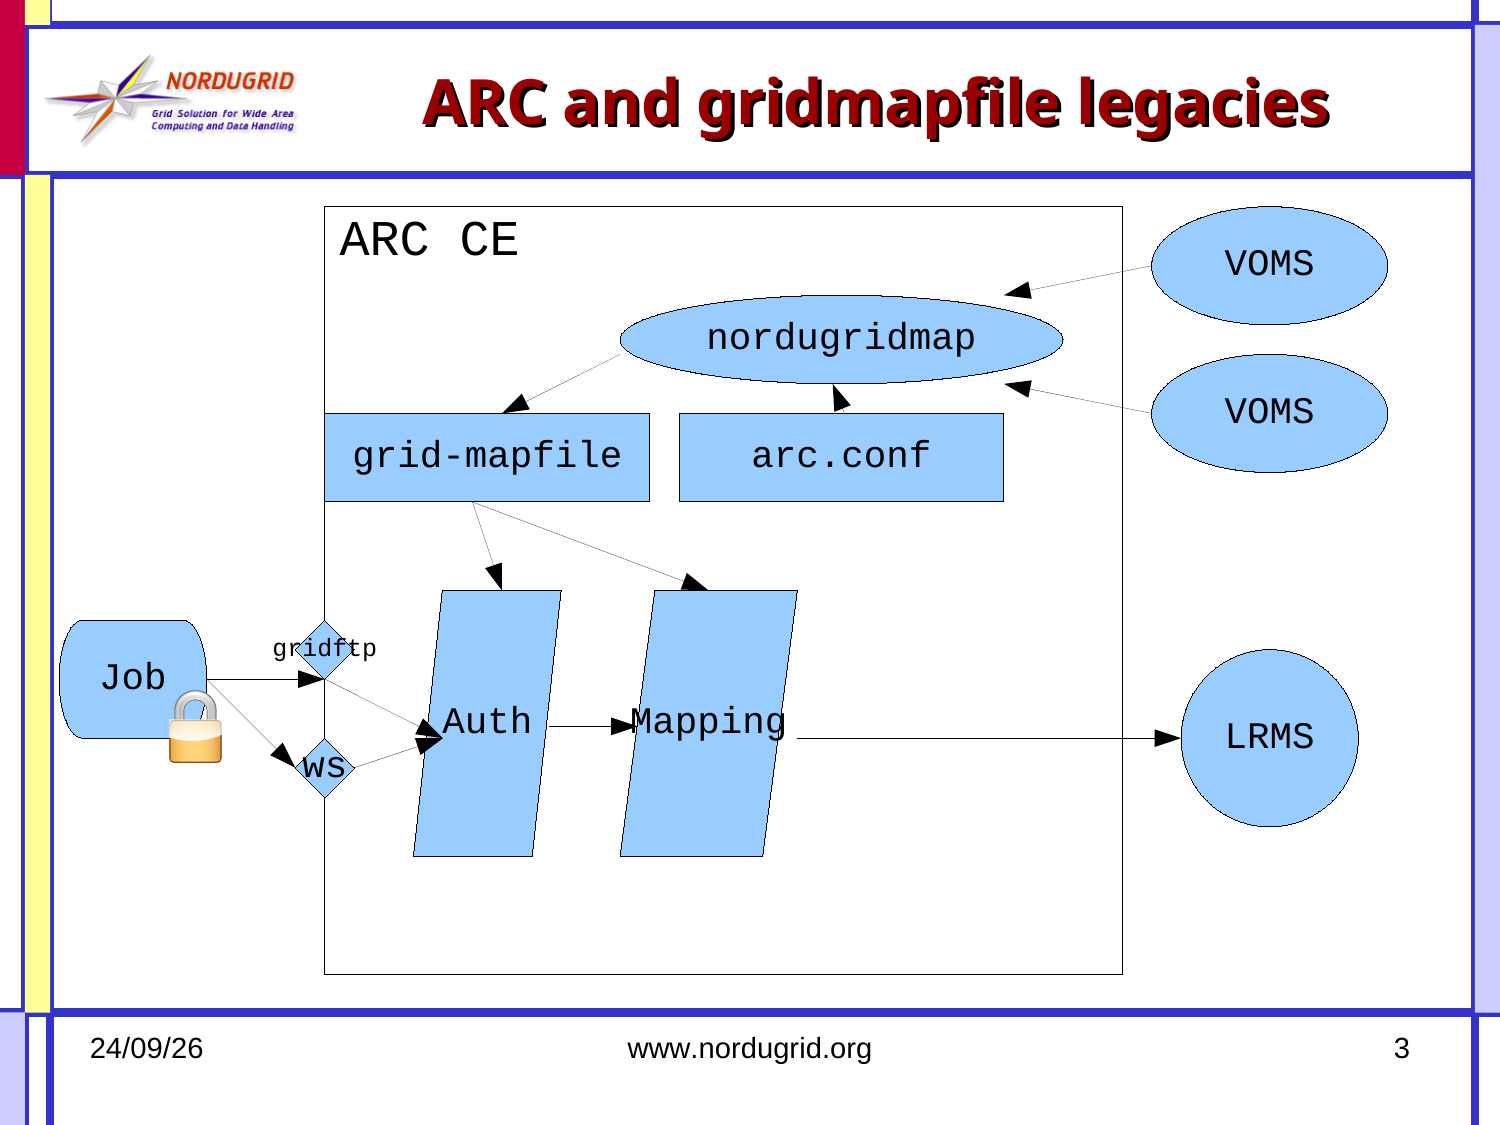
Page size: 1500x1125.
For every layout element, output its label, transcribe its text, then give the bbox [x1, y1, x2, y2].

text_box Mapping [620, 590, 798, 857]
picture [40, 49, 301, 148]
text_box VOMS [1151, 354, 1388, 473]
text_box Auth [413, 590, 562, 857]
text_box [324, 680, 426, 767]
text_box ARC CE [324, 206, 535, 279]
text_box Job [59, 620, 207, 739]
text_box VOMS [1151, 206, 1388, 325]
picture [155, 686, 237, 768]
text_box [324, 206, 1123, 975]
title ARC and gridmapfile legacies [324, 17, 1428, 183]
text_box Mapping [770, 715, 780, 730]
text_box ws [295, 738, 355, 798]
text_box gridftp [295, 620, 351, 679]
text_box Job [151, 671, 161, 687]
text_box LRMS [1181, 649, 1359, 827]
